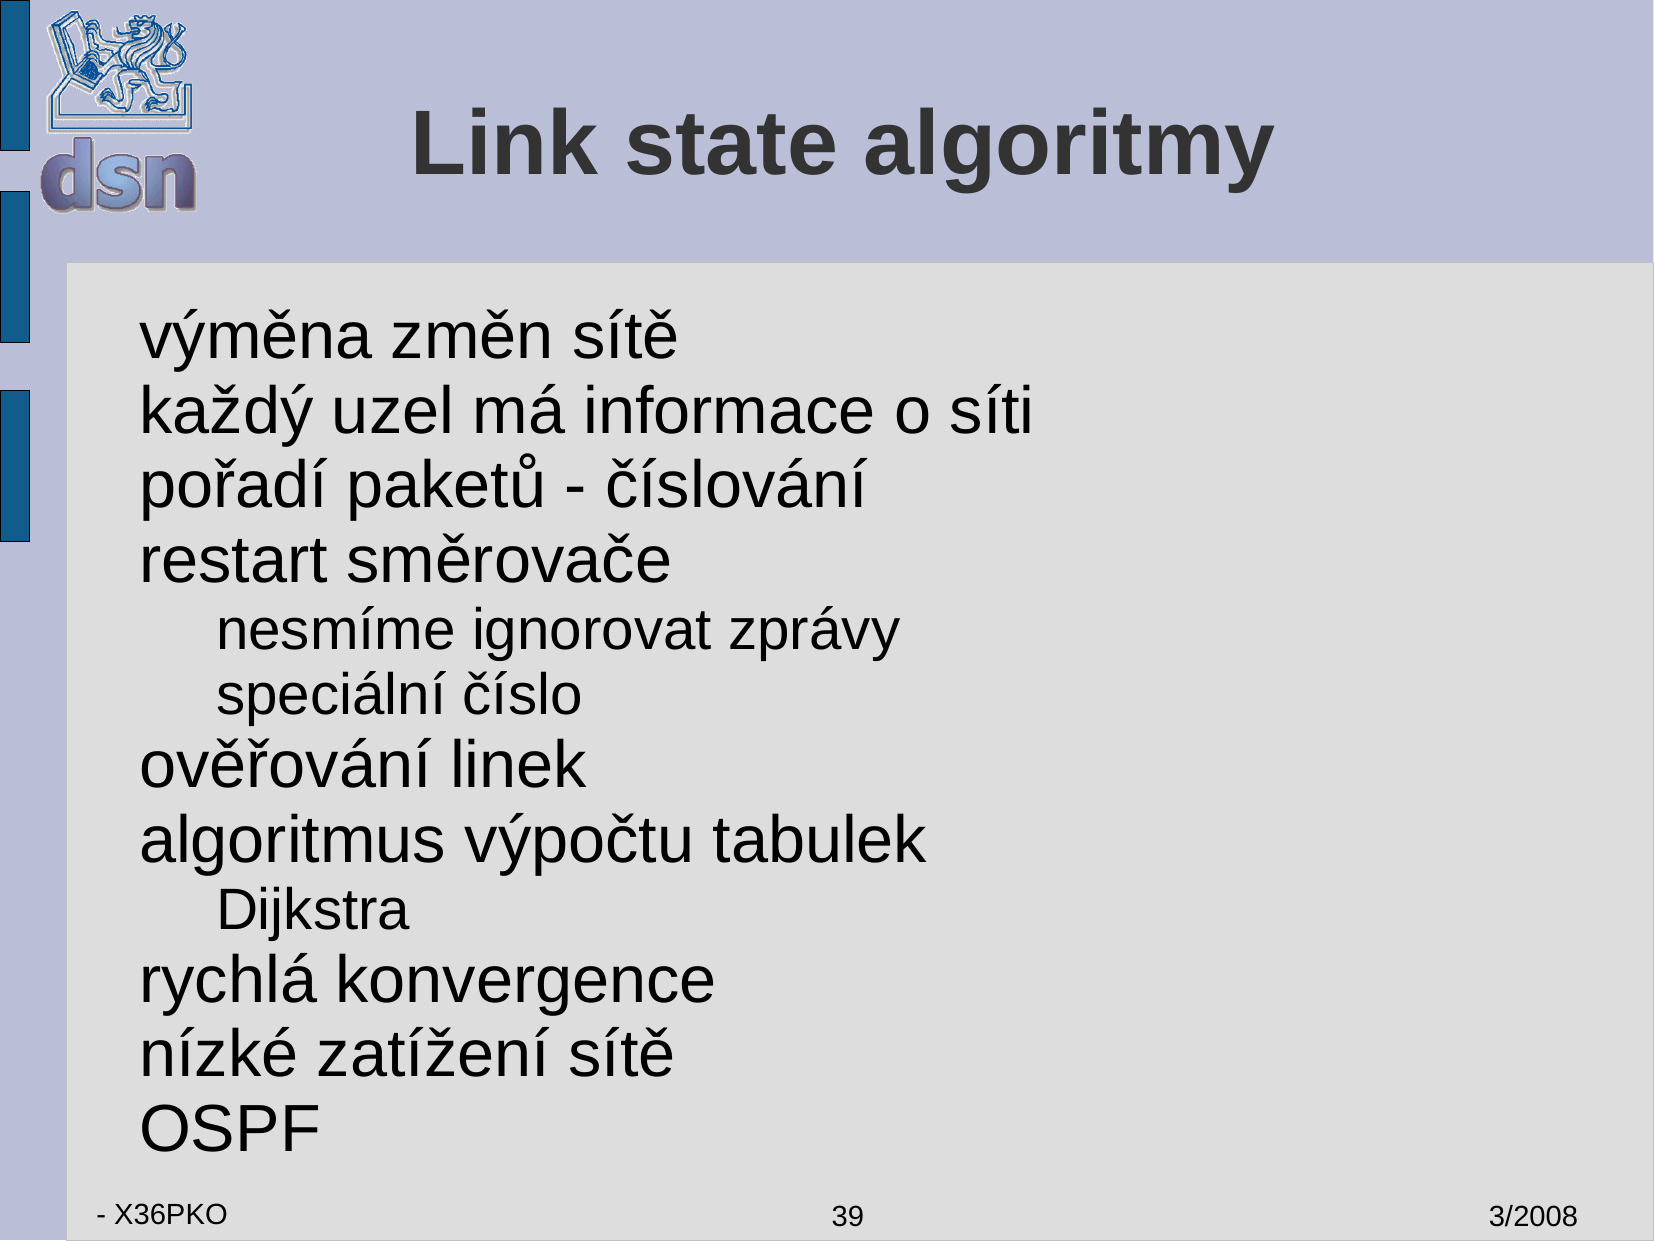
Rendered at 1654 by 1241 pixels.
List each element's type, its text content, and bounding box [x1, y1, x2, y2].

title Link state algoritmy [210, 39, 1478, 247]
picture [10, 10, 223, 230]
list výměna změn sítě každý uzel má informace o síti pořadí paketů - číslování restart směrovače nesmíme ignorovat zprávy speciální číslo ověřování linek algoritmus výpočtu tabulek Dijkstra rychlá konvergence nízké zatížení sítě OSPF [121, 297, 1534, 1166]
